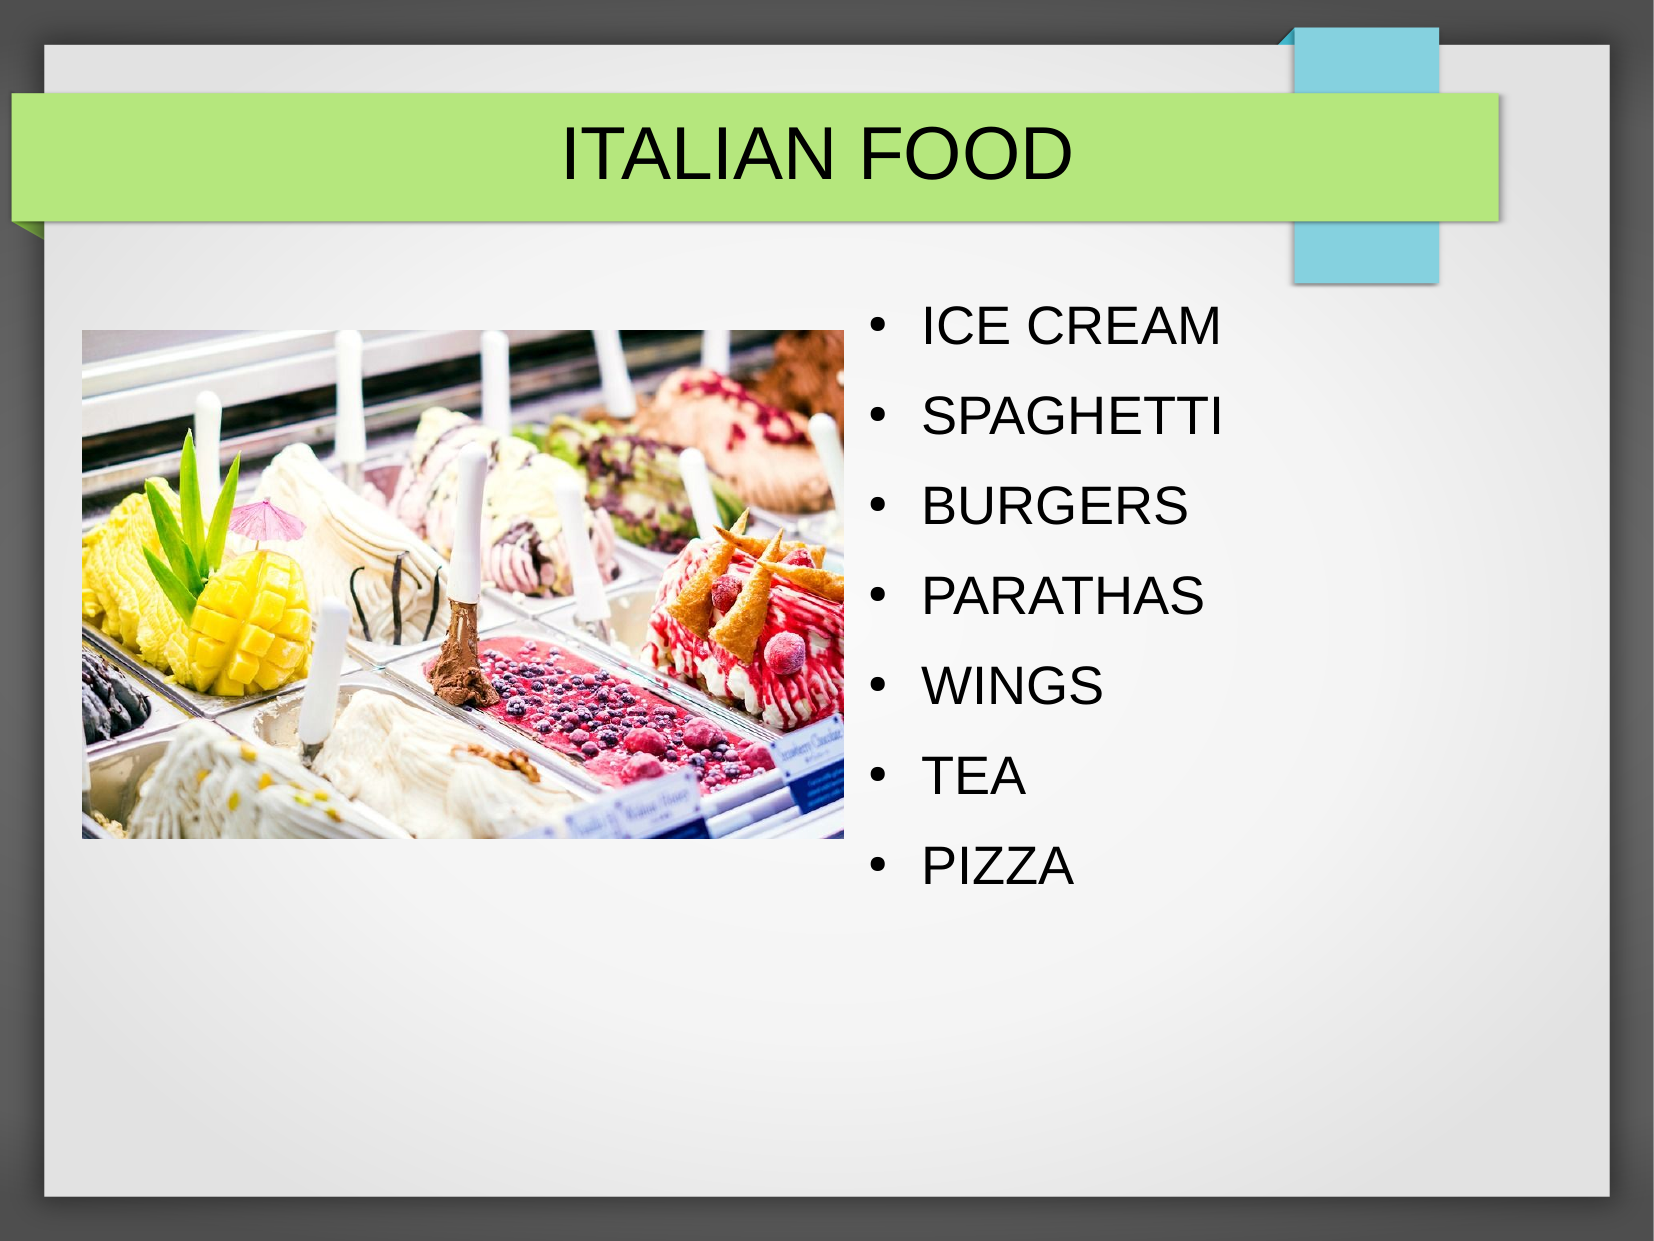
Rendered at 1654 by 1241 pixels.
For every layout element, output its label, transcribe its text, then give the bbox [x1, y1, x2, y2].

title ITALIAN FOOD [82, 94, 1264, 213]
picture [0, 0, 1654, 1241]
list ICE CREAM SPAGHETTI BURGERS PARATHAS WINGS TEA PIZZA [850, 295, 1654, 1016]
